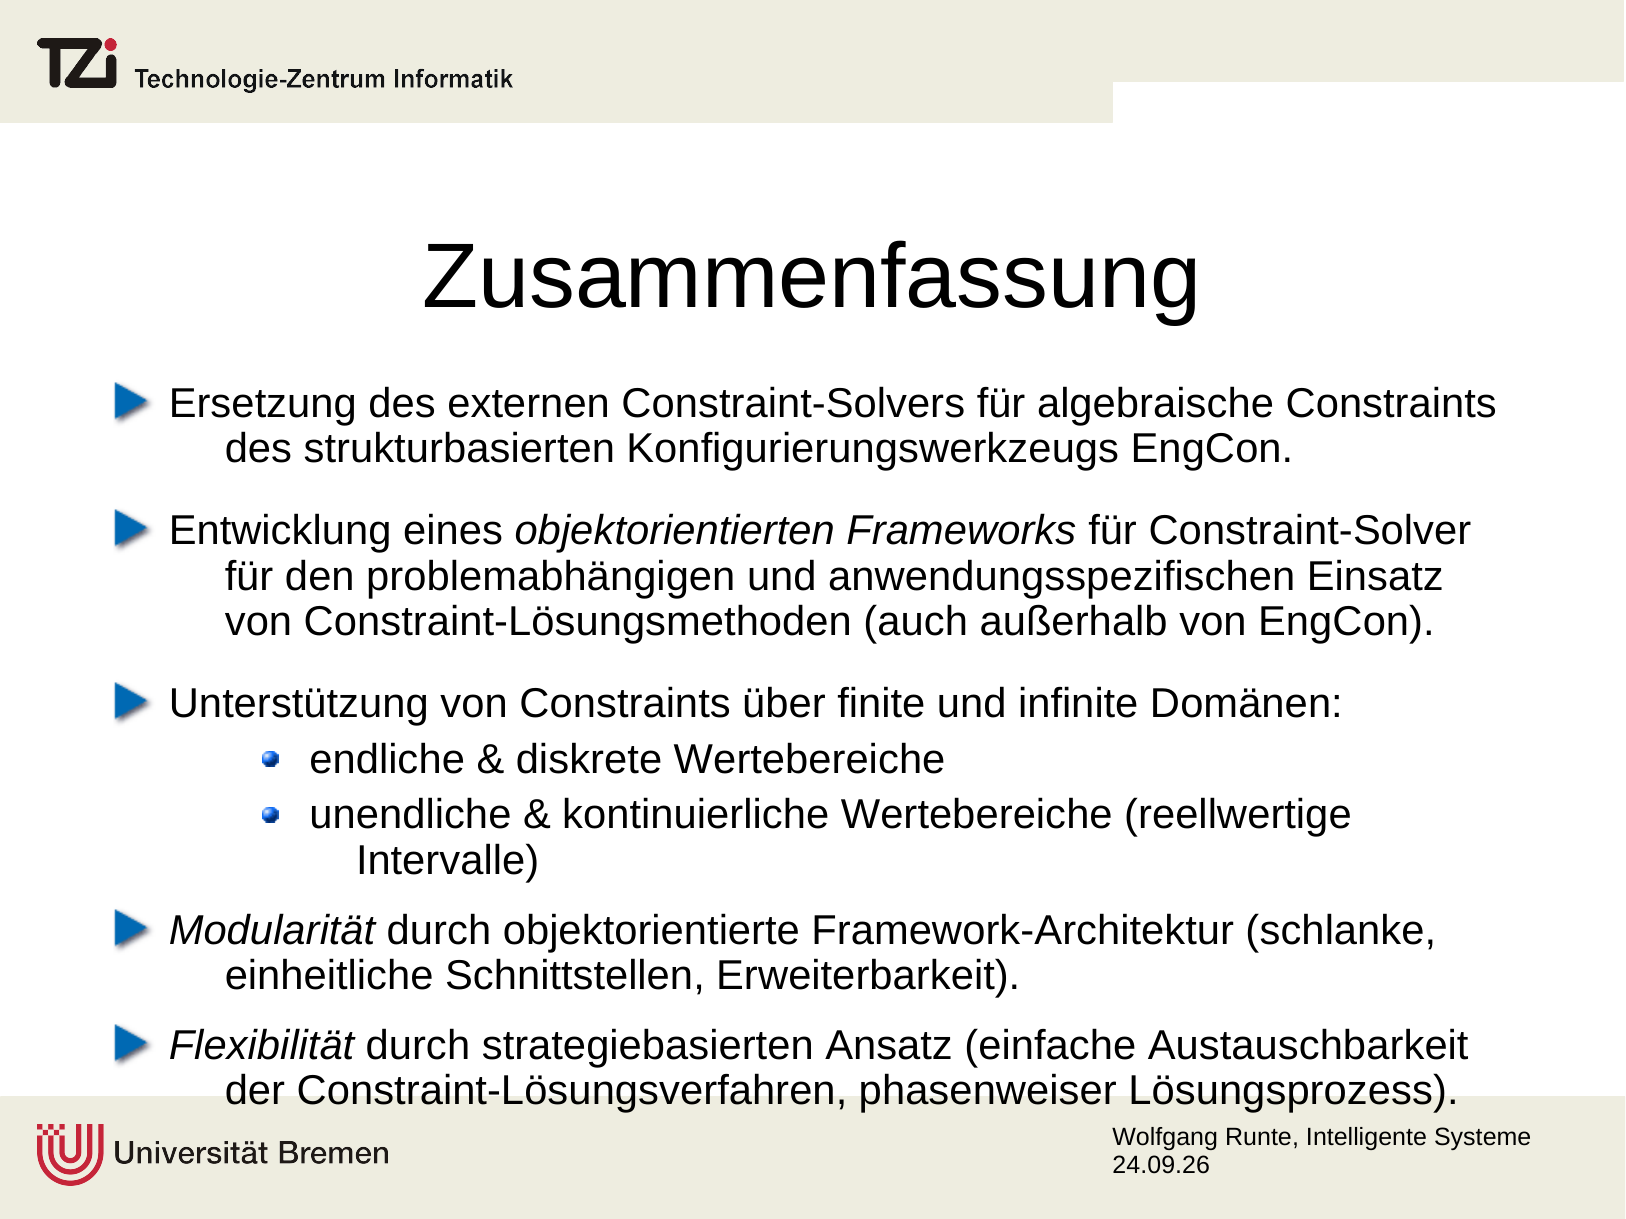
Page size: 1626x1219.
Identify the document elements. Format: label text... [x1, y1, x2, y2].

picture [37, 1124, 388, 1186]
list Ersetzung des externen Constraint-Solvers für algebraische Constraints des strukturbasierten Konfigurierungswerkzeugs EngCon. Entwicklung eines objektorientierten Frameworks für Constraint-Solver für den problemabhängigen und anwendungsspezifischen Einsatz von Constraint-Lösungsmethoden (auch außerhalb von EngCon). Unterstützung von Constraints über finite und infinite Domänen: endliche & diskrete Wertebereiche unendliche & kontinuierliche Wertebereiche (reellwertige Intervalle) Modularität durch objektorientierte Framework-Architektur (schlanke, einheitliche Schnittstellen, Erweiterbarkeit). Flexibilität durch strategiebasierten Ansatz (einfache Austauschbarkeit der Constraint-Lösungsverfahren, phasenweiser Lösungsprozess). [112, 381, 1513, 1126]
picture [37, 38, 513, 93]
title Zusammenfassung [112, 162, 1513, 381]
